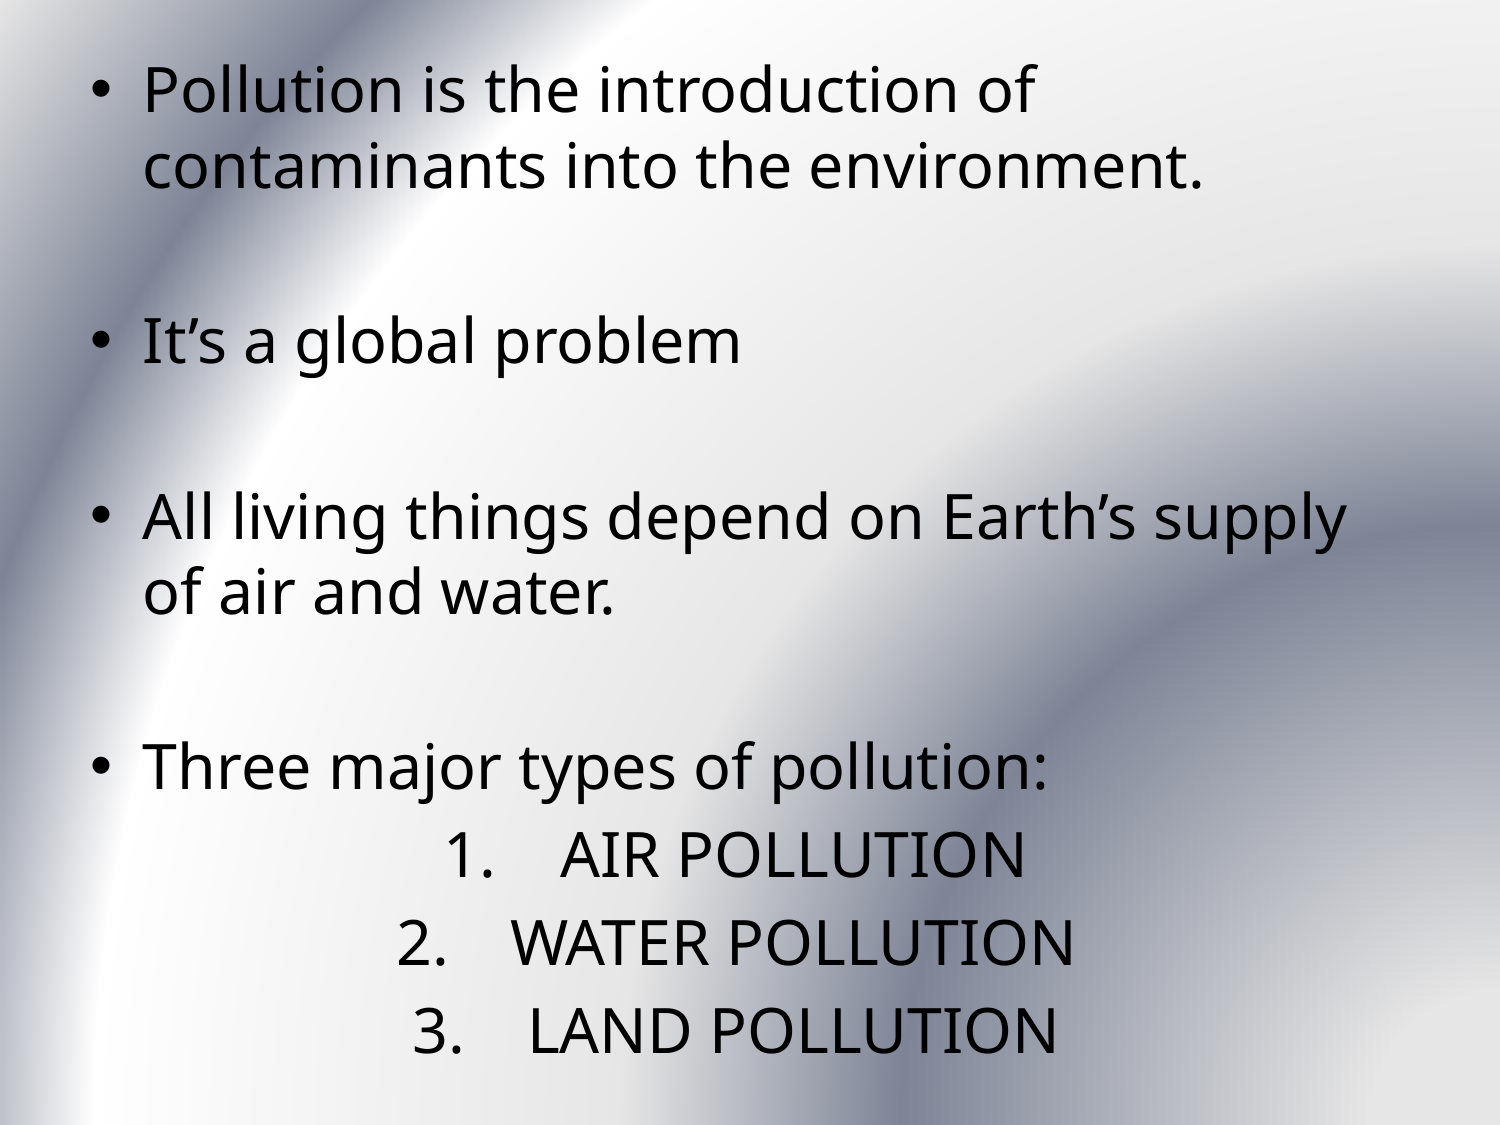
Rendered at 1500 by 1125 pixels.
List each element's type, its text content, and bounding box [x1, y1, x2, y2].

list Pollution is the introduction of contaminants into the environment. It’s a global problem All living things depend on Earth’s supply of air and water. Three major types of pollution: AIR POLLUTION WATER POLLUTION LAND POLLUTION [75, 42, 1425, 1083]
picture [0, 0, 1500, 1125]
